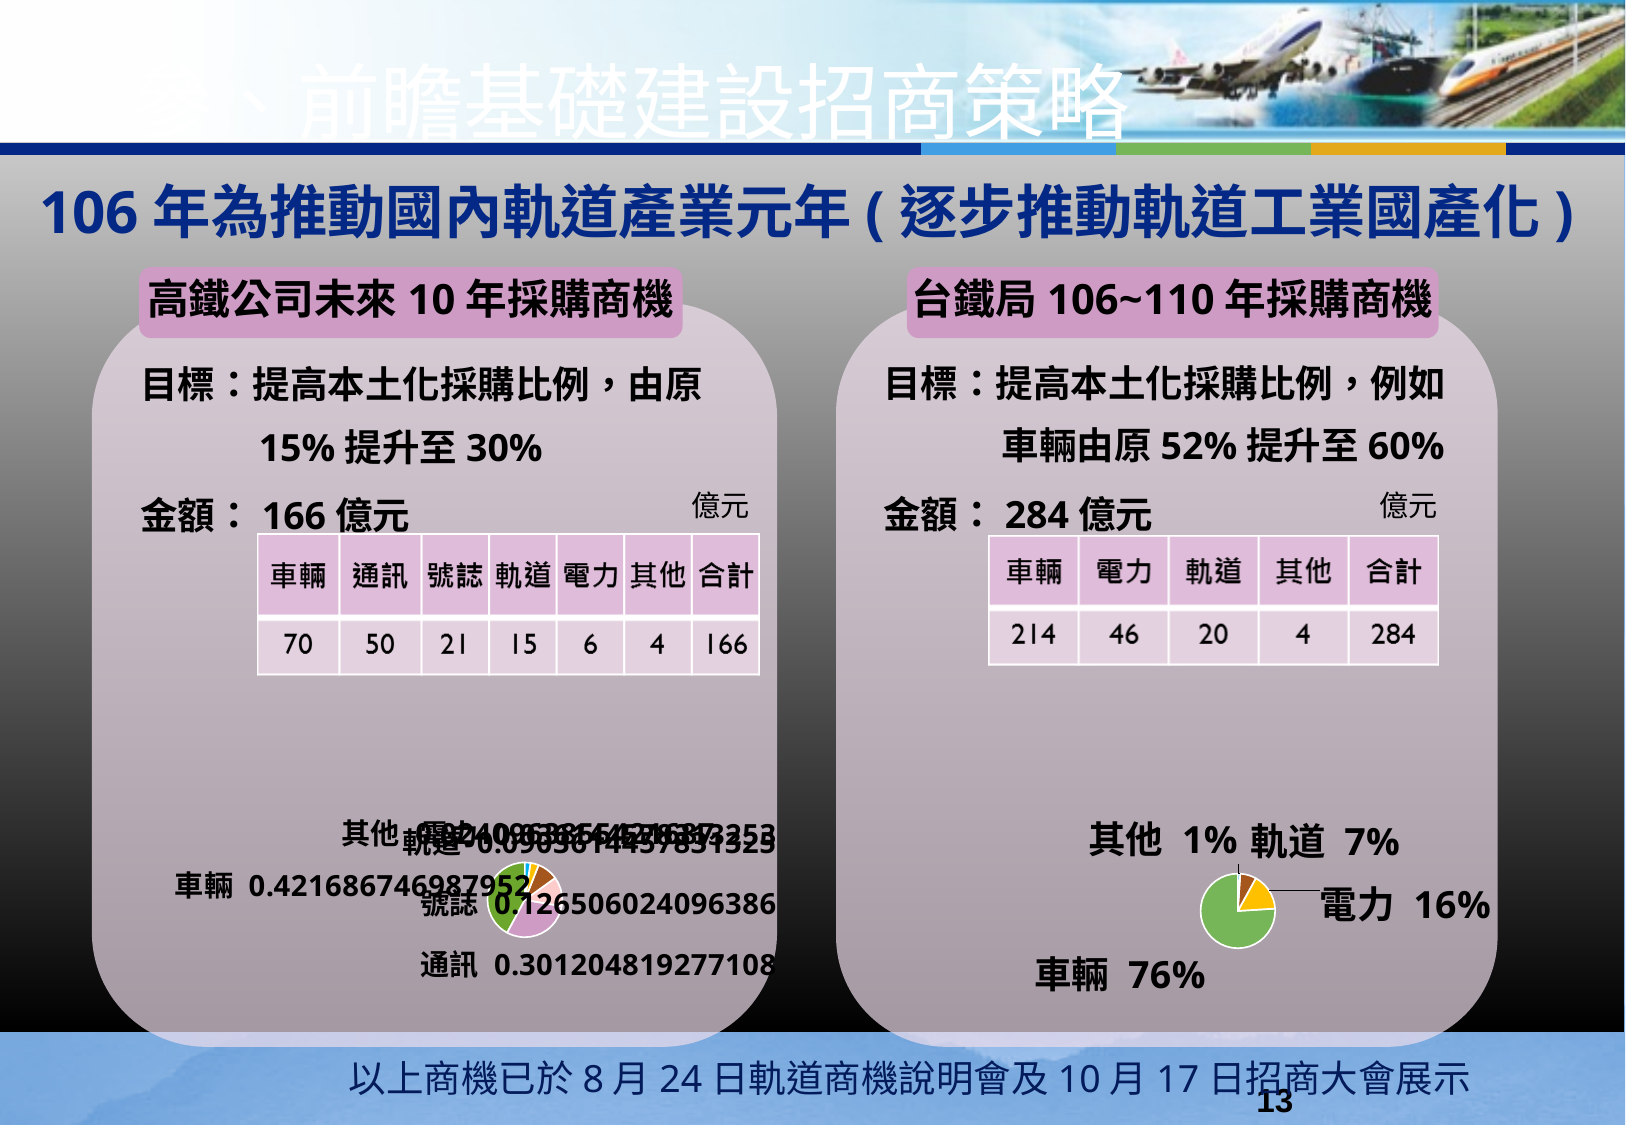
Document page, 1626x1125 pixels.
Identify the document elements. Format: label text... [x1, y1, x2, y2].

text_box 參、前瞻基礎建設招商策略 [115, 42, 1179, 143]
text_box 億元 [676, 480, 765, 530]
picture [257, 533, 760, 678]
picture [988, 535, 1439, 668]
chart [174, 683, 778, 1033]
text_box 以上商機已於8月24日軌道商機說明會及10月17日招商大會展示 [139, 1047, 1569, 1109]
text_box 目標：提高本土化採購比例，例如車輛由原52%提升至60% 金額：284億元 [836, 310, 1498, 1040]
text_box 億元 [1364, 480, 1453, 530]
text_box 目標：提高本土化採購比例，由原15%提升至30% 金額：166億元 [91, 304, 778, 1047]
text_box 13 [1241, 1071, 1621, 1125]
text_box 台鐵局106~110年採購商機 [906, 267, 1439, 339]
chart [908, 684, 1524, 1047]
text_box 高鐵公司未來10年採購商機 [139, 267, 683, 339]
list 106年為推動國內軌道產業元年(逐步推動軌道工業國產化) [0, 167, 1616, 254]
